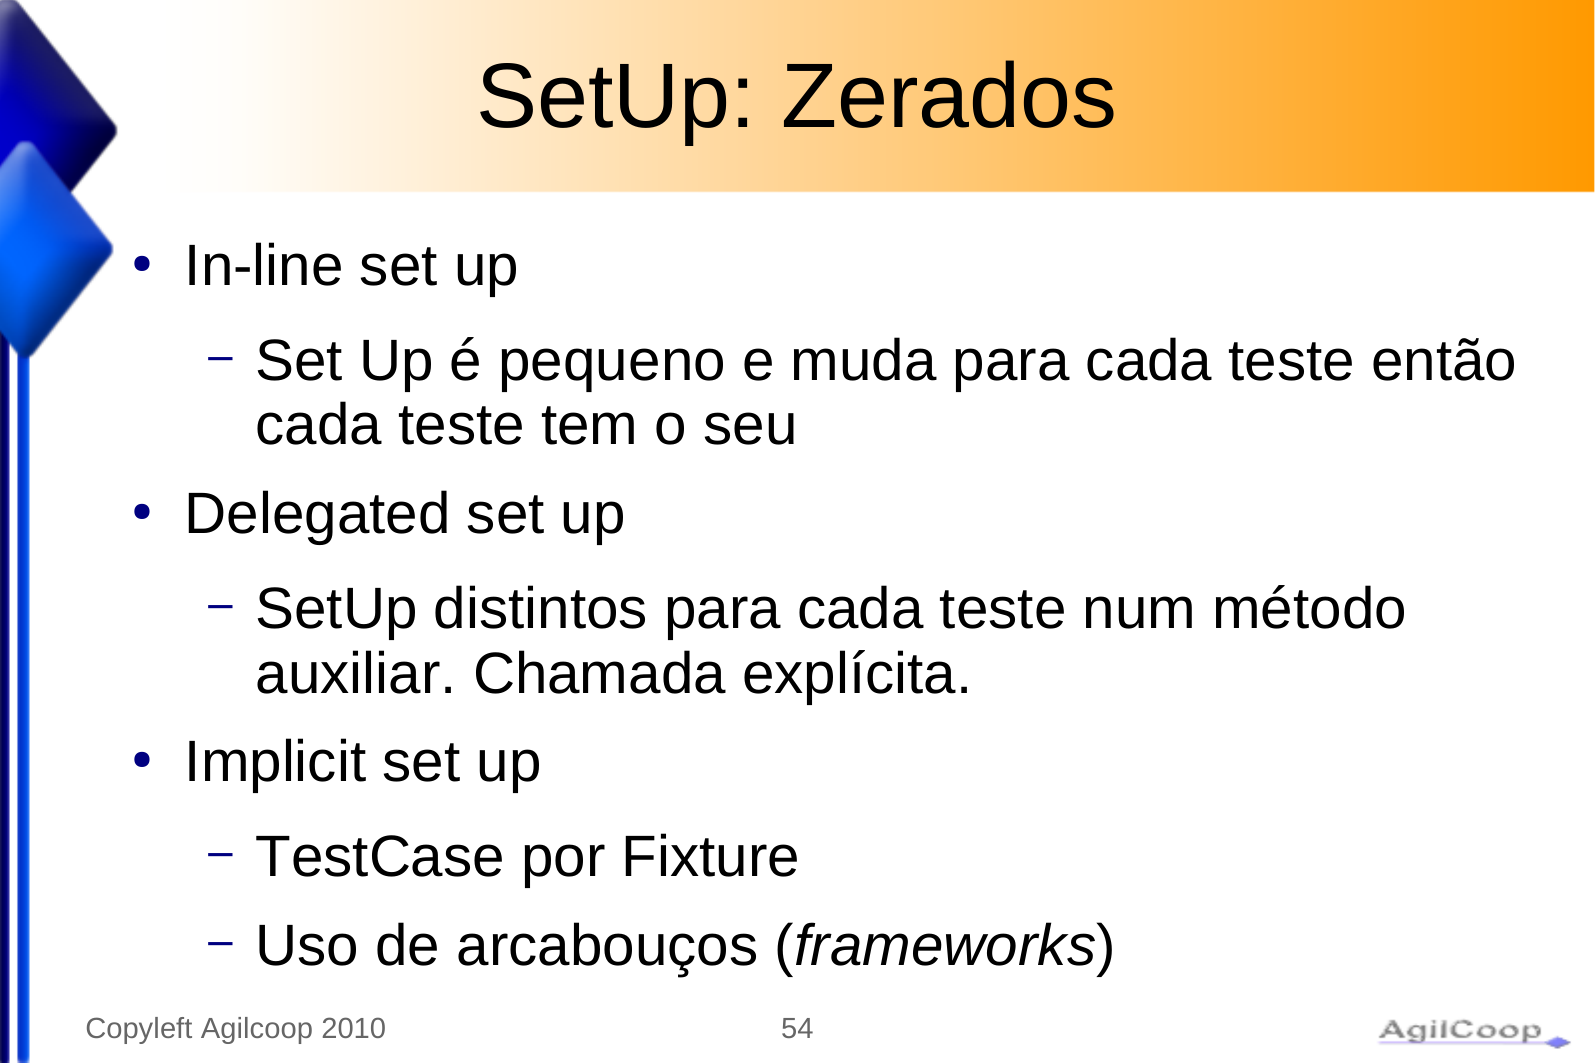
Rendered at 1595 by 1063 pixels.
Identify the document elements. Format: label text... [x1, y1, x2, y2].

title SetUp: Zerados [79, 6, 1515, 185]
picture [0, 0, 1595, 1063]
list In-line set up Set Up é pequeno e muda para cada teste então cada teste tem o seu Delegated set up SetUp distintos para cada teste num método auxiliar. Chamada explícita. Implicit set up TestCase por Fixture Uso de arcabouços (frameworks) [113, 232, 1549, 996]
